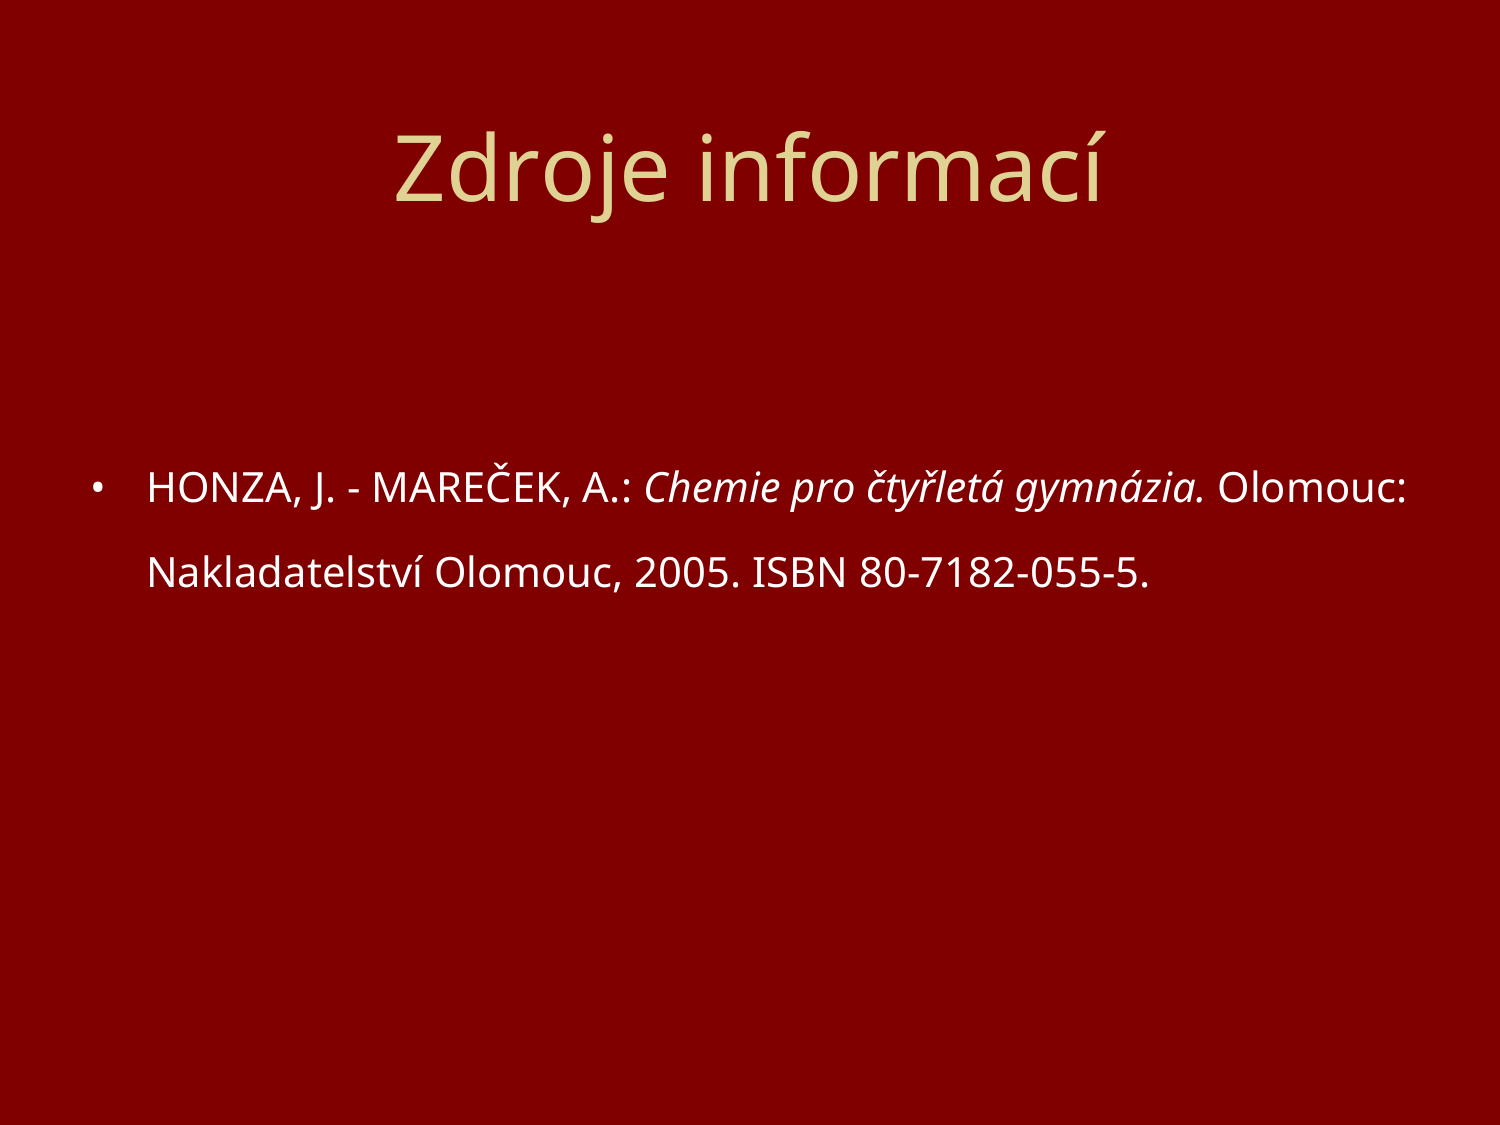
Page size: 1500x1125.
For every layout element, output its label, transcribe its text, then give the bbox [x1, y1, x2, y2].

title Zdroje informací [75, 93, 1426, 364]
list HONZA, J. - MAREČEK, A.: Chemie pro čtyřletá gymnázia. Olomouc: Nakladatelství Olomouc, 2005. ISBN 80-7182-055-5. [75, 421, 1426, 1005]
